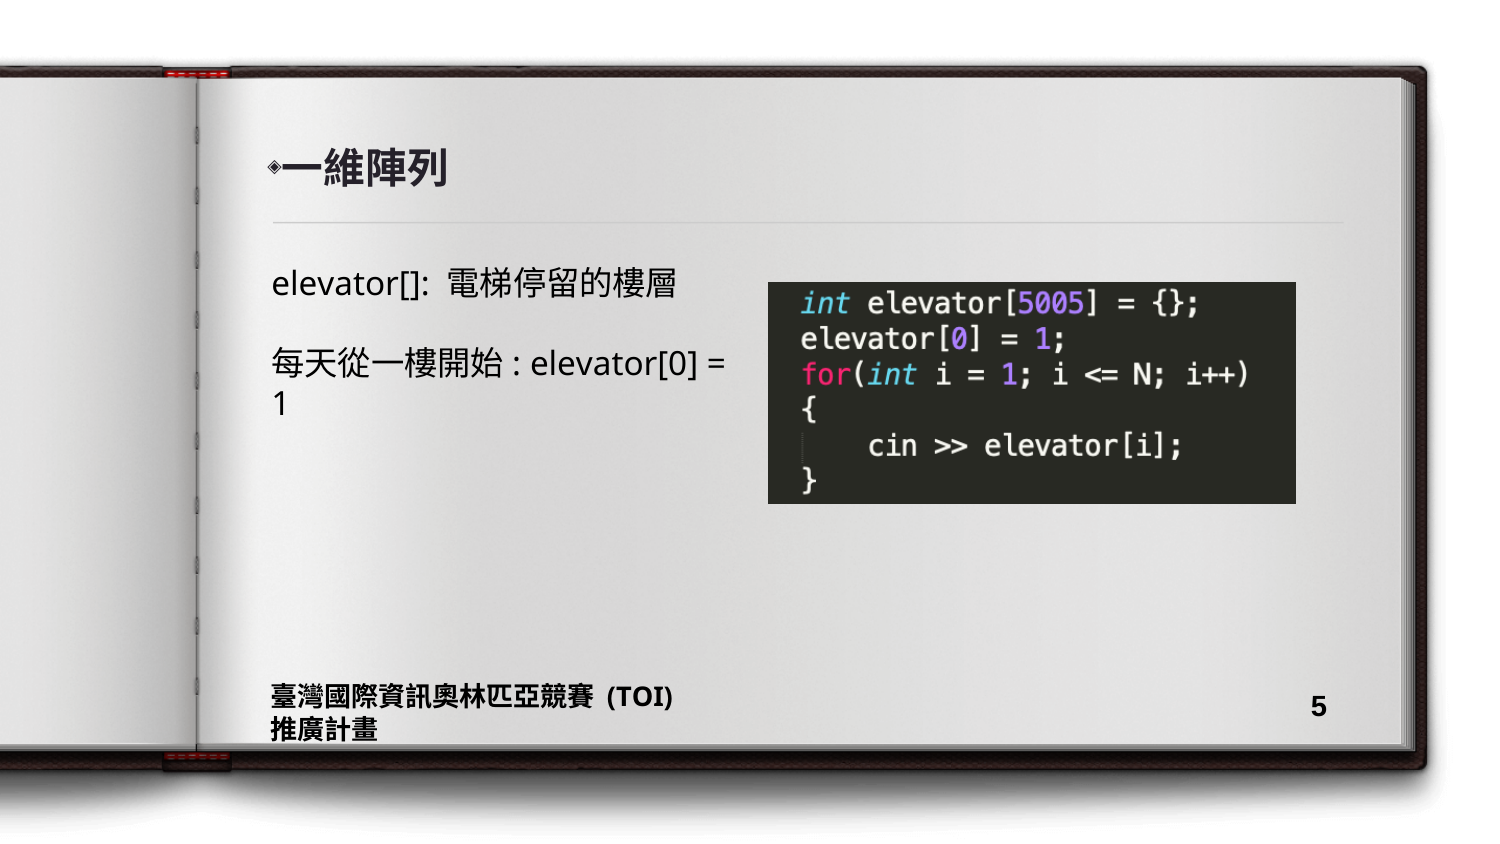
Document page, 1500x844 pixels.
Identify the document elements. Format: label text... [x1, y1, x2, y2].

picture [768, 282, 1296, 504]
text_box [1295, 672, 1386, 737]
text_box 一維陣列 [252, 126, 746, 216]
text_box elevator[]: 電梯停留的樓層 每天從一樓開始: elevator[0] = 1 [256, 255, 768, 628]
